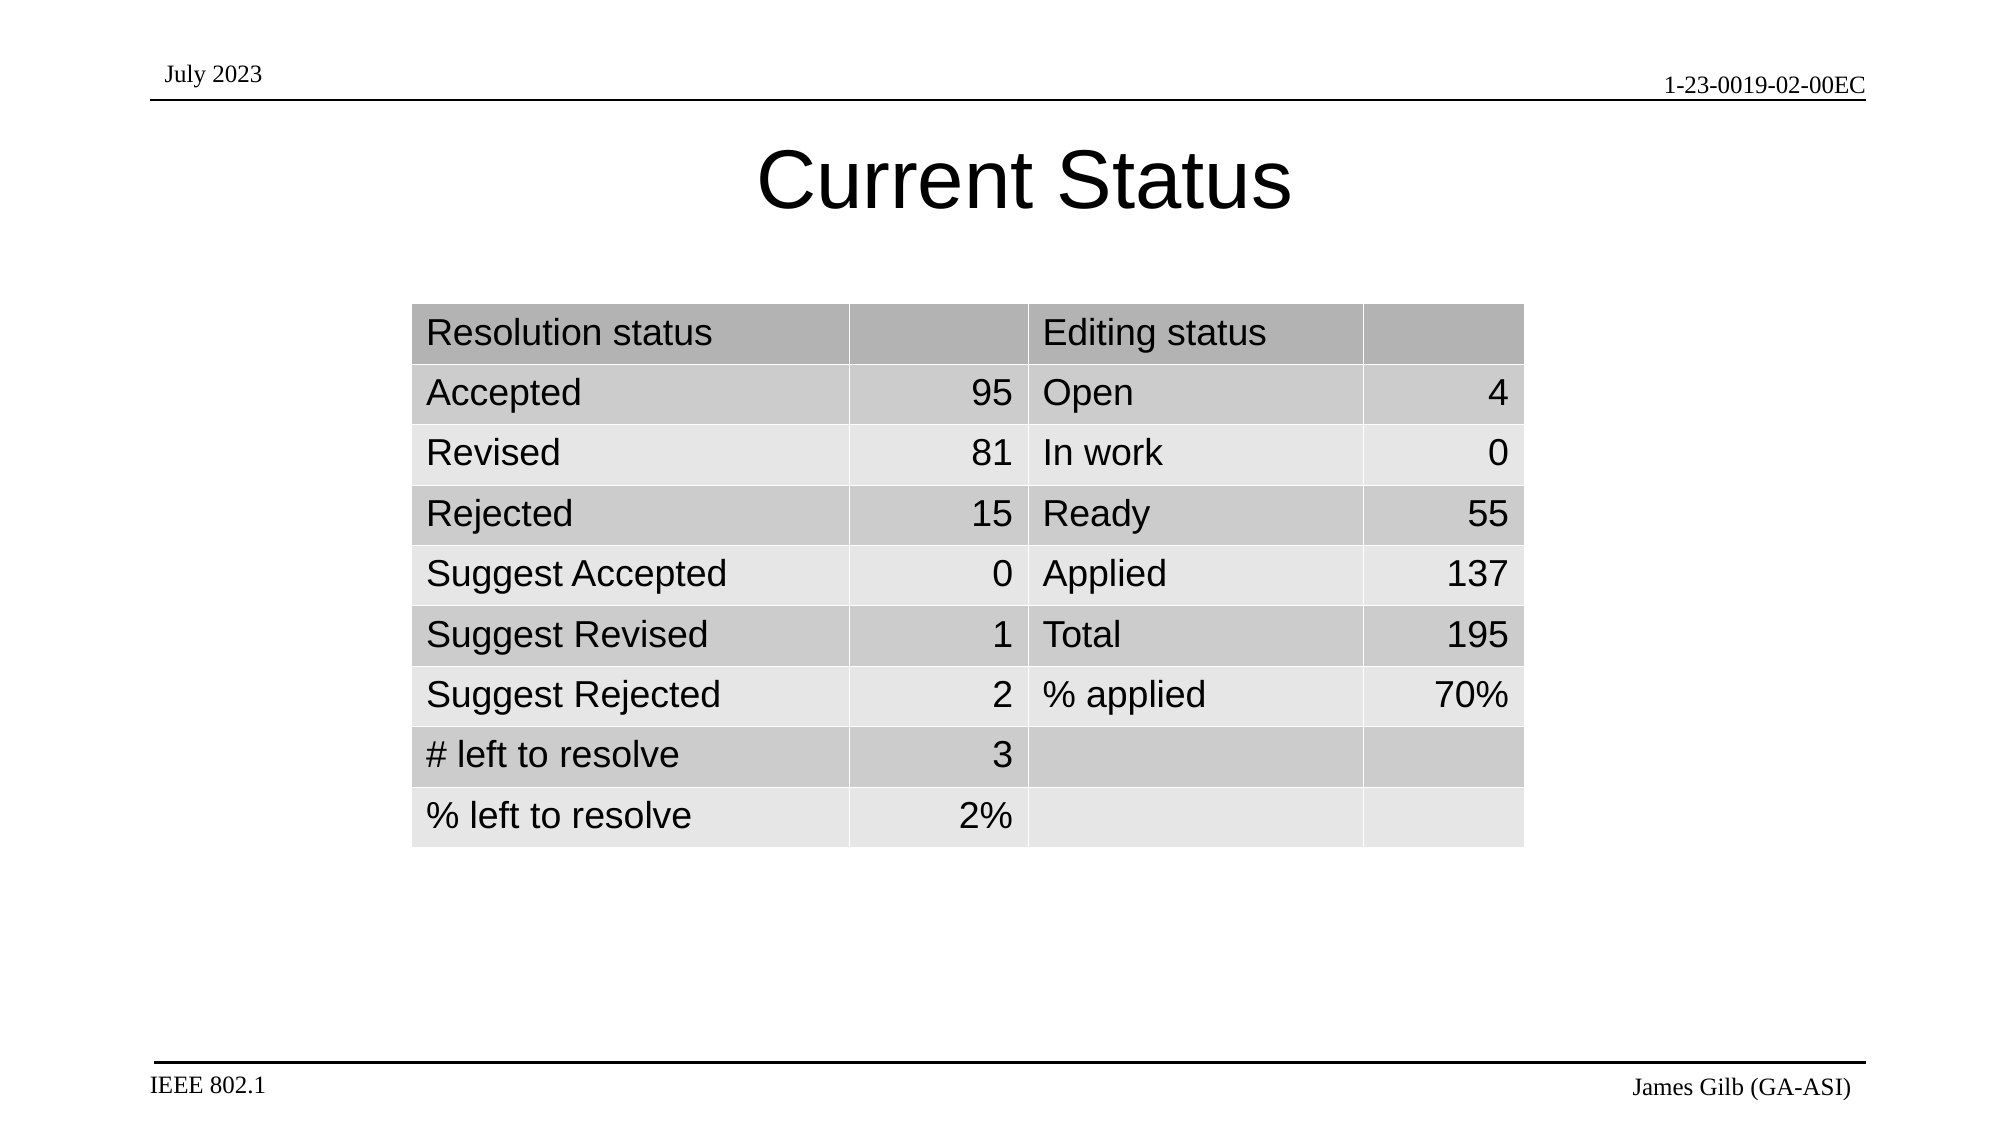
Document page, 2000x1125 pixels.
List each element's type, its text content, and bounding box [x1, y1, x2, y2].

table_cell [1364, 788, 1524, 847]
table_header [1364, 304, 1524, 364]
table_cell 0 [850, 546, 1028, 605]
table_cell 3 [850, 727, 1028, 787]
table_cell Suggest Revised [412, 606, 849, 666]
table_cell 137 [1364, 546, 1524, 605]
table_cell Suggest Rejected [412, 667, 849, 726]
table_cell 0 [1364, 425, 1524, 485]
table_cell 1 [850, 606, 1028, 666]
table_cell Total [1029, 606, 1363, 666]
table_cell 81 [850, 425, 1028, 485]
table_cell 4 [1364, 365, 1524, 424]
table_cell 195 [1364, 606, 1524, 666]
table_cell # left to resolve [412, 727, 849, 787]
table_cell Suggest Accepted [412, 546, 849, 605]
table_cell 70% [1364, 667, 1524, 726]
table_header Editing status [1029, 304, 1363, 364]
table_cell Rejected [412, 486, 849, 545]
table_cell 2% [850, 788, 1028, 847]
table_cell Ready [1029, 486, 1363, 545]
table_cell % left to resolve [412, 788, 849, 847]
table_cell 2 [850, 667, 1028, 726]
table_cell Accepted [412, 365, 849, 424]
title Current Status [149, 112, 1900, 238]
table_cell Open [1029, 365, 1363, 424]
table_cell [1029, 727, 1363, 787]
table_header [850, 304, 1028, 364]
table_cell 15 [850, 486, 1028, 545]
table_cell [1364, 727, 1524, 787]
table_cell 95 [850, 365, 1028, 424]
table_cell In work [1029, 425, 1363, 485]
table_cell Applied [1029, 546, 1363, 605]
table_cell Revised [412, 425, 849, 485]
table_cell [1029, 788, 1363, 847]
table_cell 55 [1364, 486, 1524, 545]
table_header Resolution status [412, 304, 849, 364]
table_cell % applied [1029, 667, 1363, 726]
